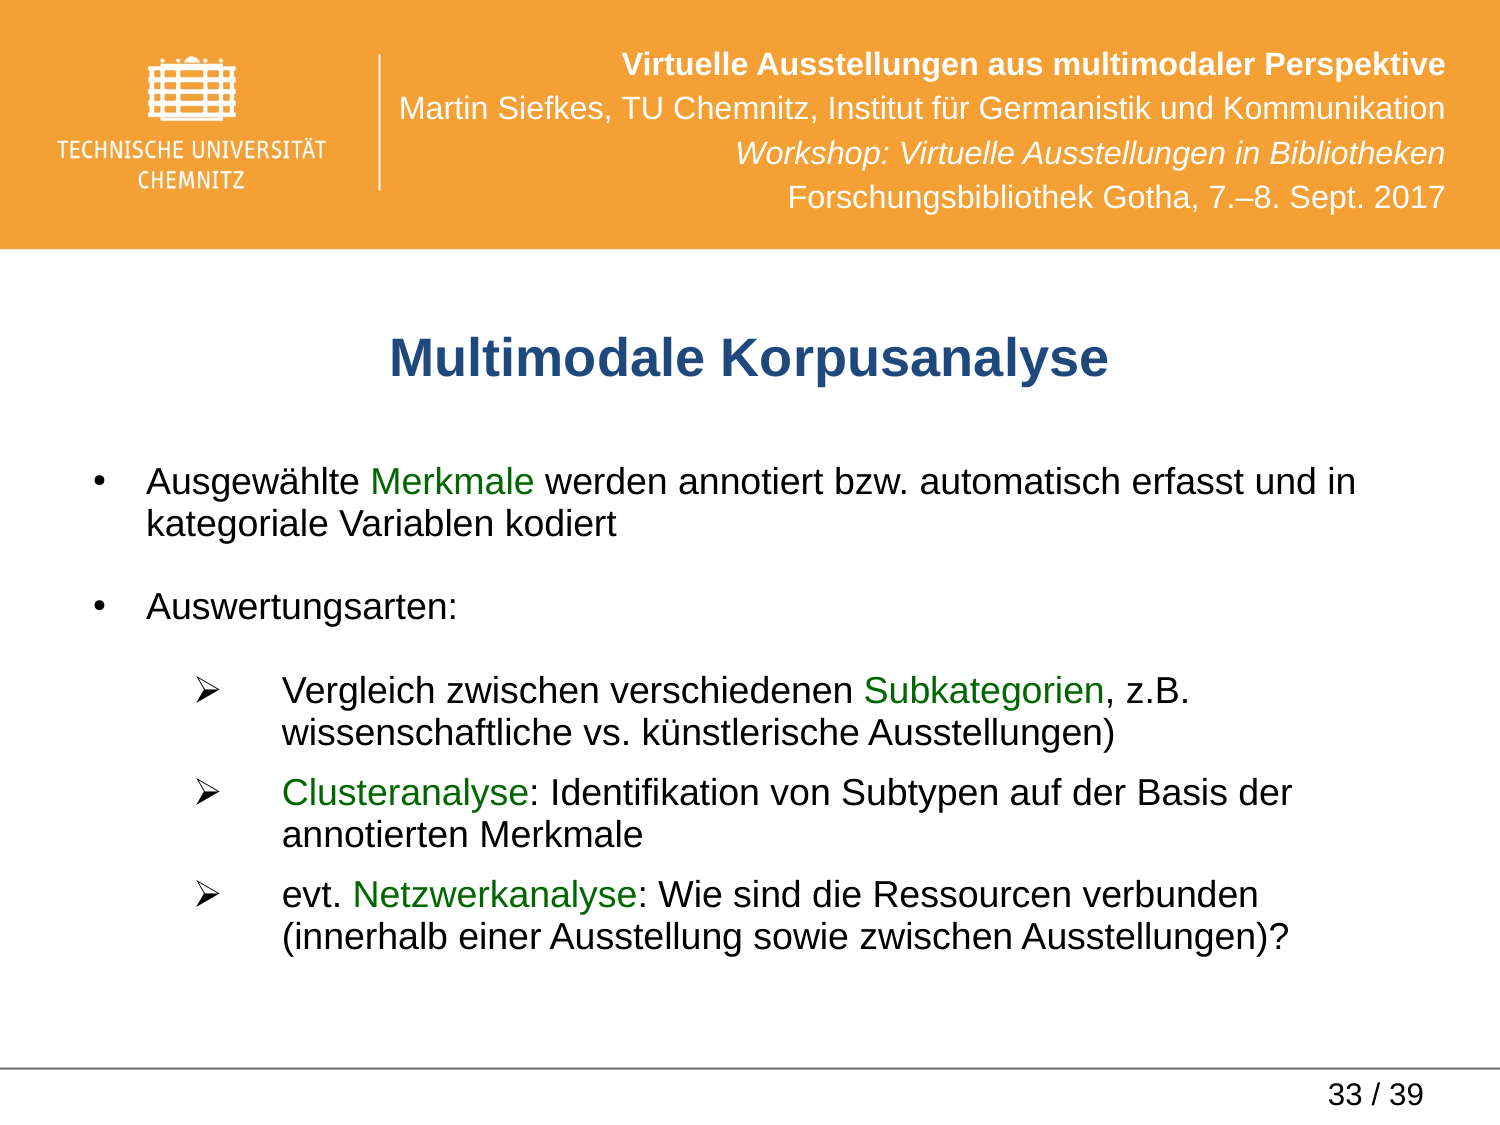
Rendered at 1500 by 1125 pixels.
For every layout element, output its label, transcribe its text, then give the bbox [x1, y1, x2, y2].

picture [0, 0, 1500, 1125]
text_box Multimodale Korpusanalyse [59, 314, 1441, 449]
list [419, 45, 774, 197]
list Ausgewählte Merkmale werden annotiert bzw. automatisch erfasst und in kategoriale Variablen kodiert Auswertungsarten:  Vergleich zwischen verschiedenen Subkategorien, z.B. wissenschaftliche vs. künstlerische Ausstellungen)  Clusteranalyse: Identifikation von Subtypen auf der Basis der annotierten Merkmale  evt. Netzwerkanalyse: Wie sind die Ressourcen verbunden (innerhalb einer Ausstellung sowie zwischen Ausstellungen)? [75, 460, 1426, 1026]
text_box <Foliennummer> / 39 [1162, 1069, 1500, 1120]
